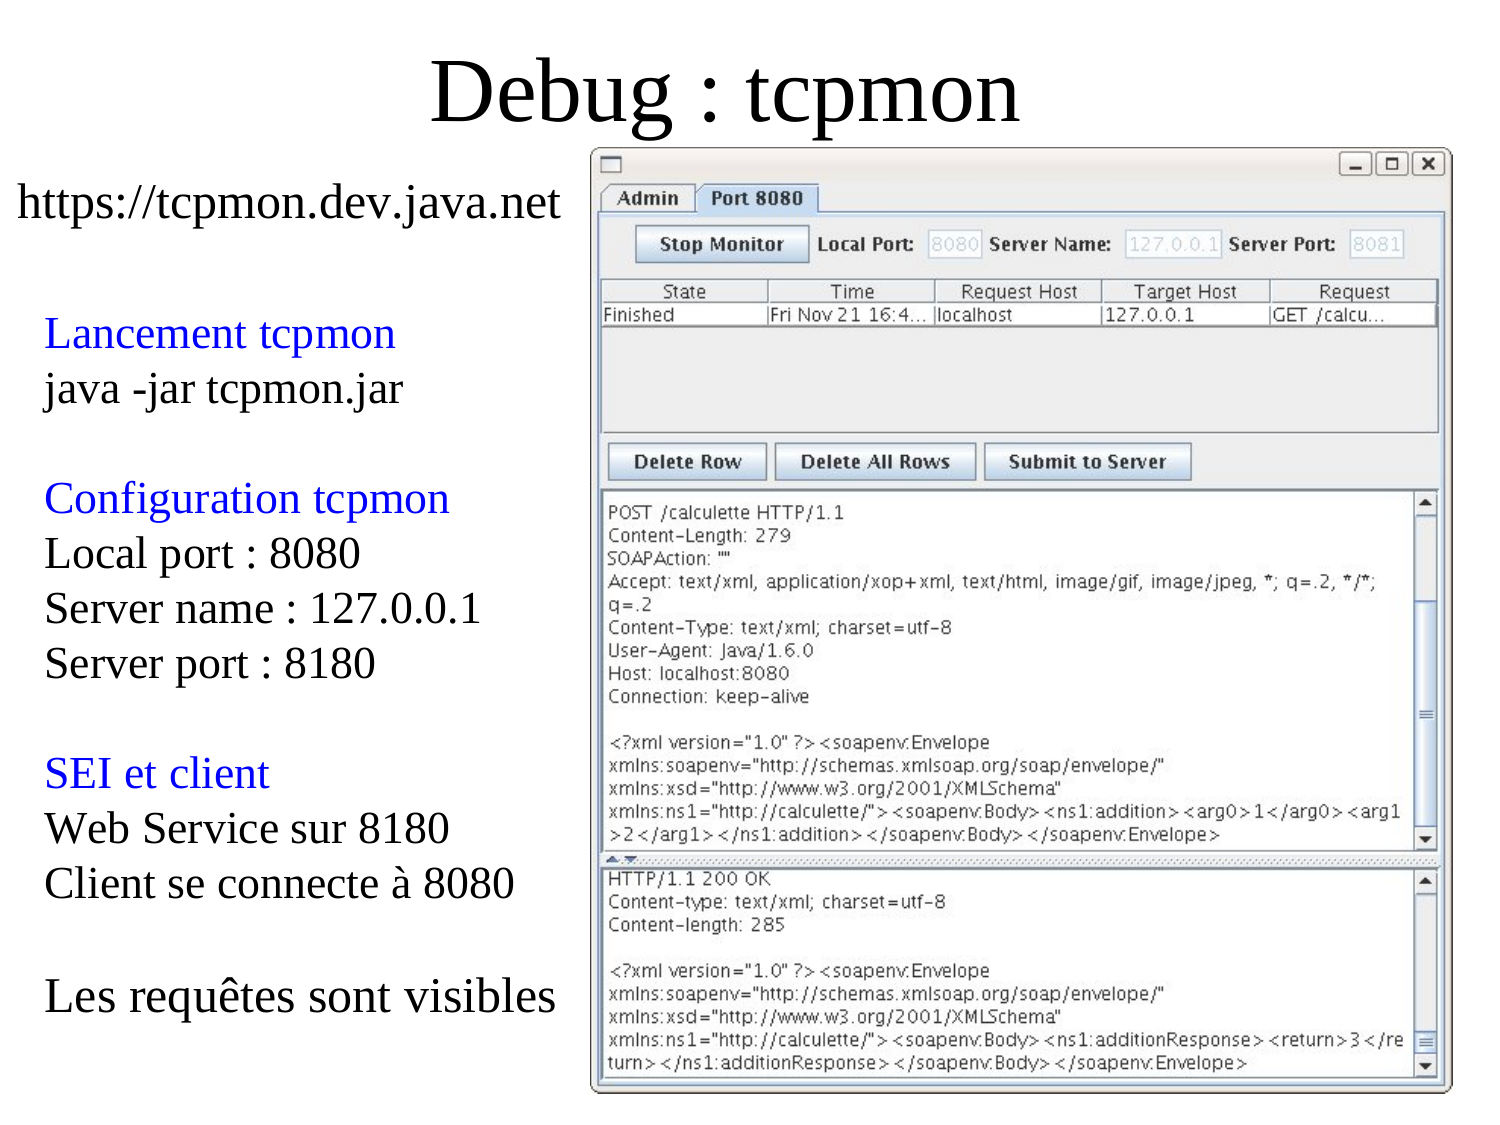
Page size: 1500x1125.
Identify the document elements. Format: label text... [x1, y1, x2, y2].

text_box Lancement tcpmon java -jar tcpmon.jar Configuration tcpmon Local port : 8080 Server name : 127.0.0.1 Server port : 8180 SEI et client Web Service sur 8180 Client se connecte à 8080 Les requêtes sont visibles [29, 295, 573, 1030]
picture [590, 147, 1453, 1094]
text_box https://tcpmon.dev.java.net [2, 161, 591, 237]
title Debug : tcpmon [88, 4, 1364, 161]
